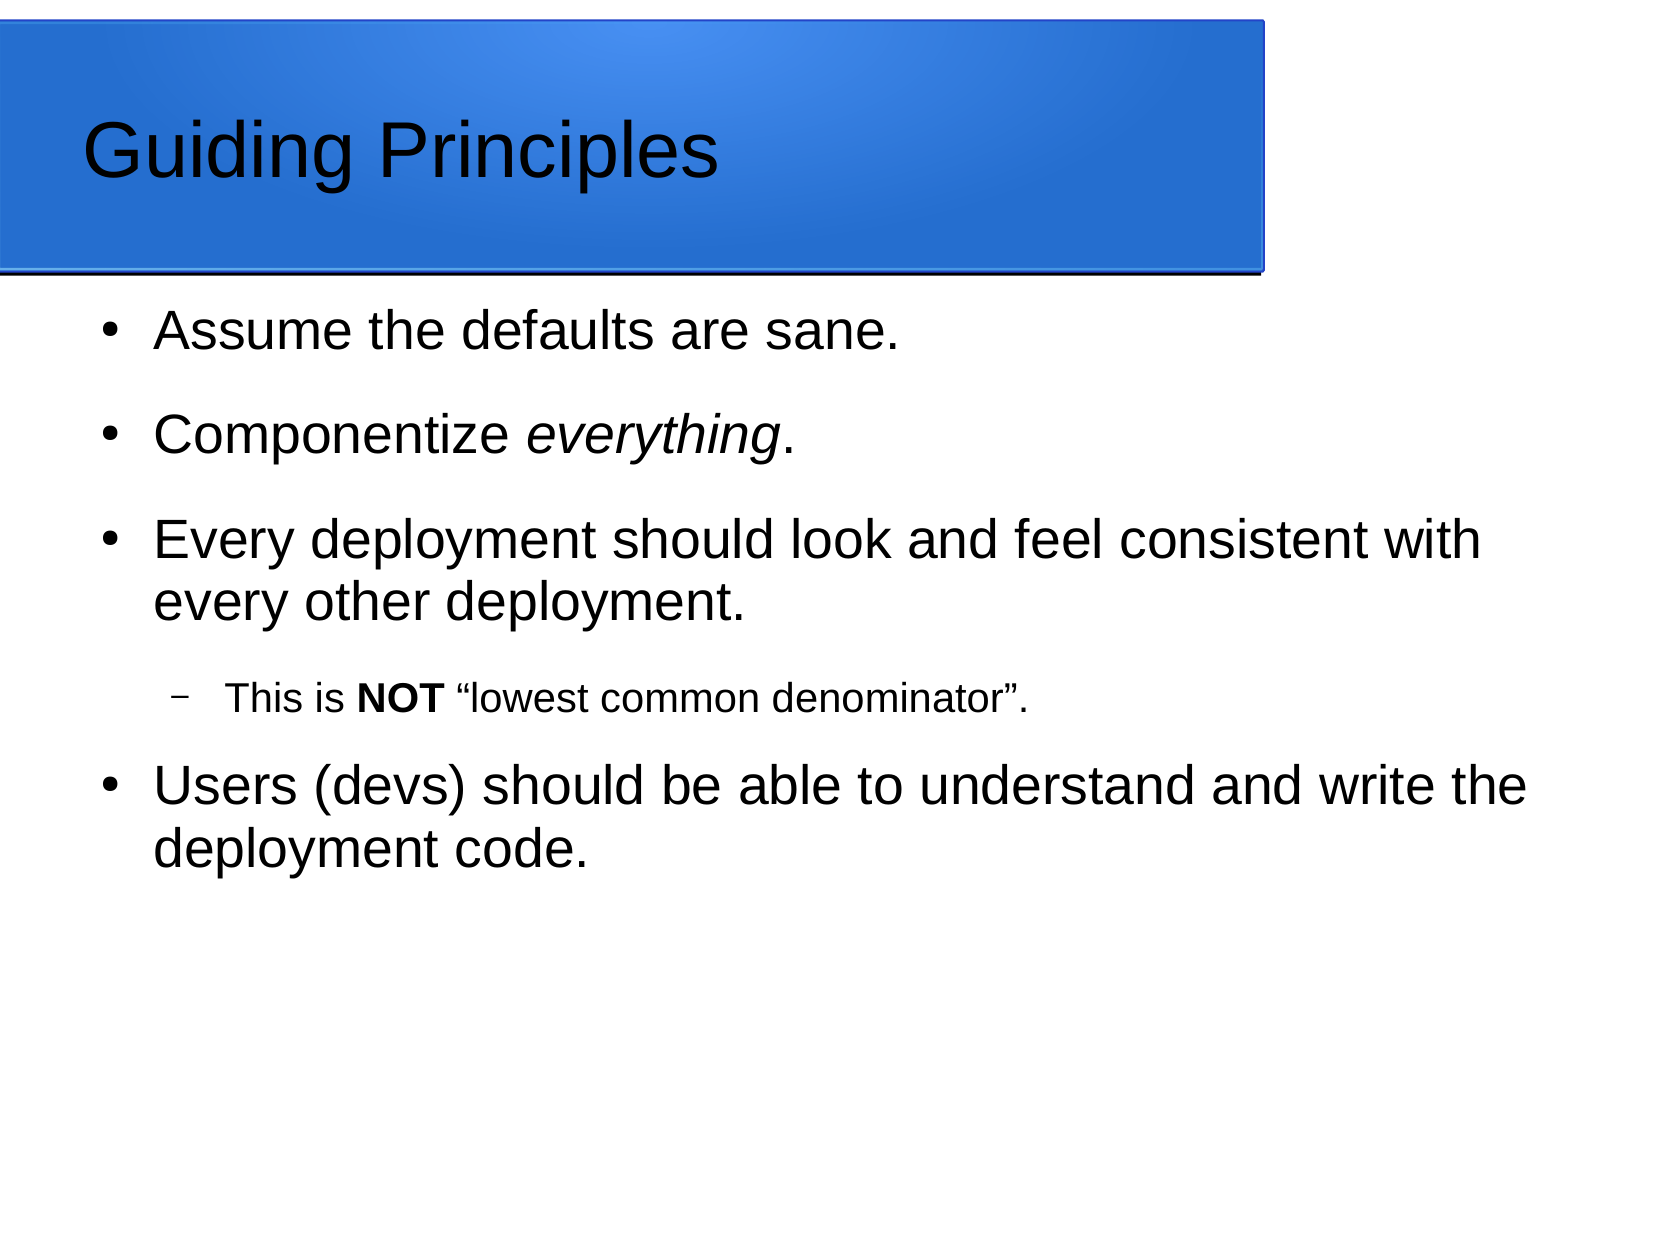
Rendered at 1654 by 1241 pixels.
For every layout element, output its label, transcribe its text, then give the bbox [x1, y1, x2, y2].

list Assume the defaults are sane. Componentize everything. Every deployment should look and feel consistent with every other deployment. This is NOT “lowest common denominator”. Users (devs) should be able to understand and write the deployment code. [82, 299, 1571, 1019]
title Guiding Principles [82, 47, 1235, 252]
